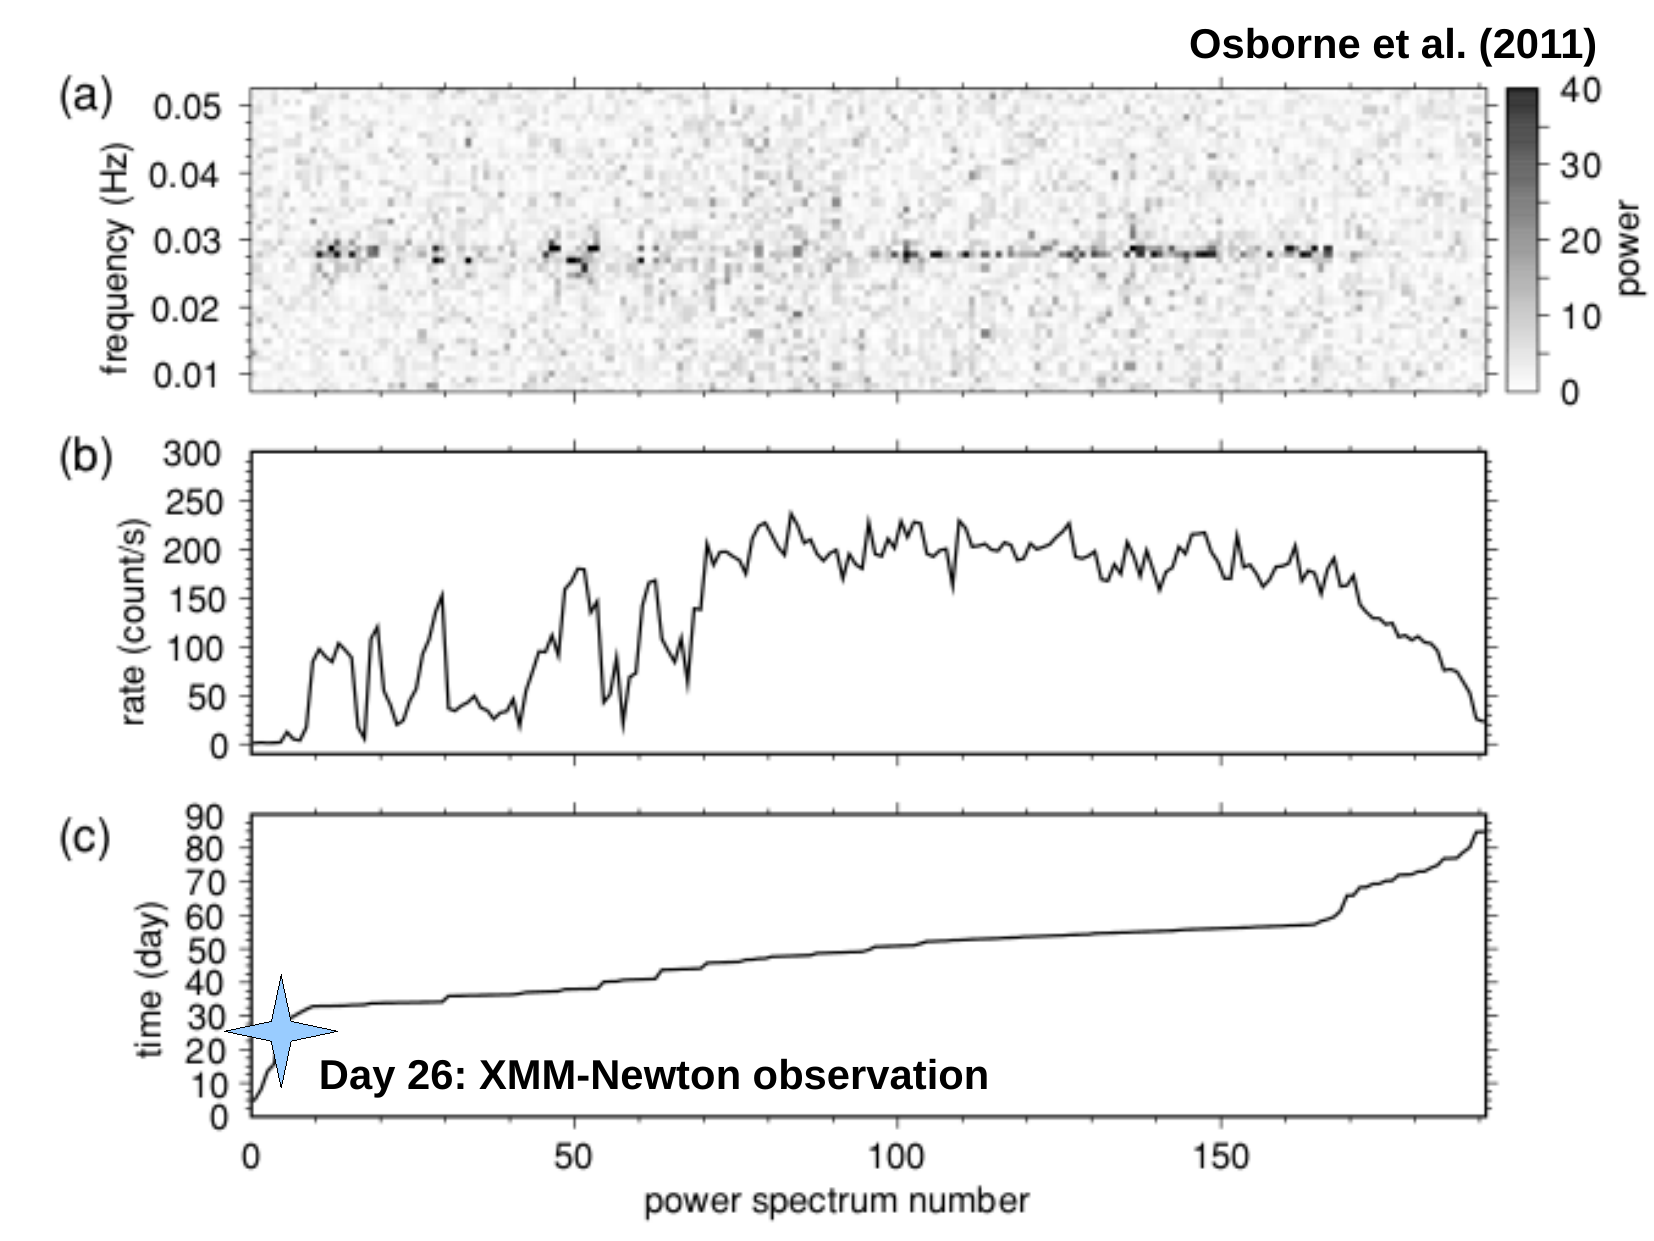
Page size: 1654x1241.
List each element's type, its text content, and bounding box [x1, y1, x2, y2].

text_box Osborne et al. (2011) [1174, 13, 1613, 76]
text_box [224, 974, 338, 1088]
picture [0, 61, 1654, 1230]
text_box Day 26: XMM-Newton observation [304, 1044, 1005, 1106]
